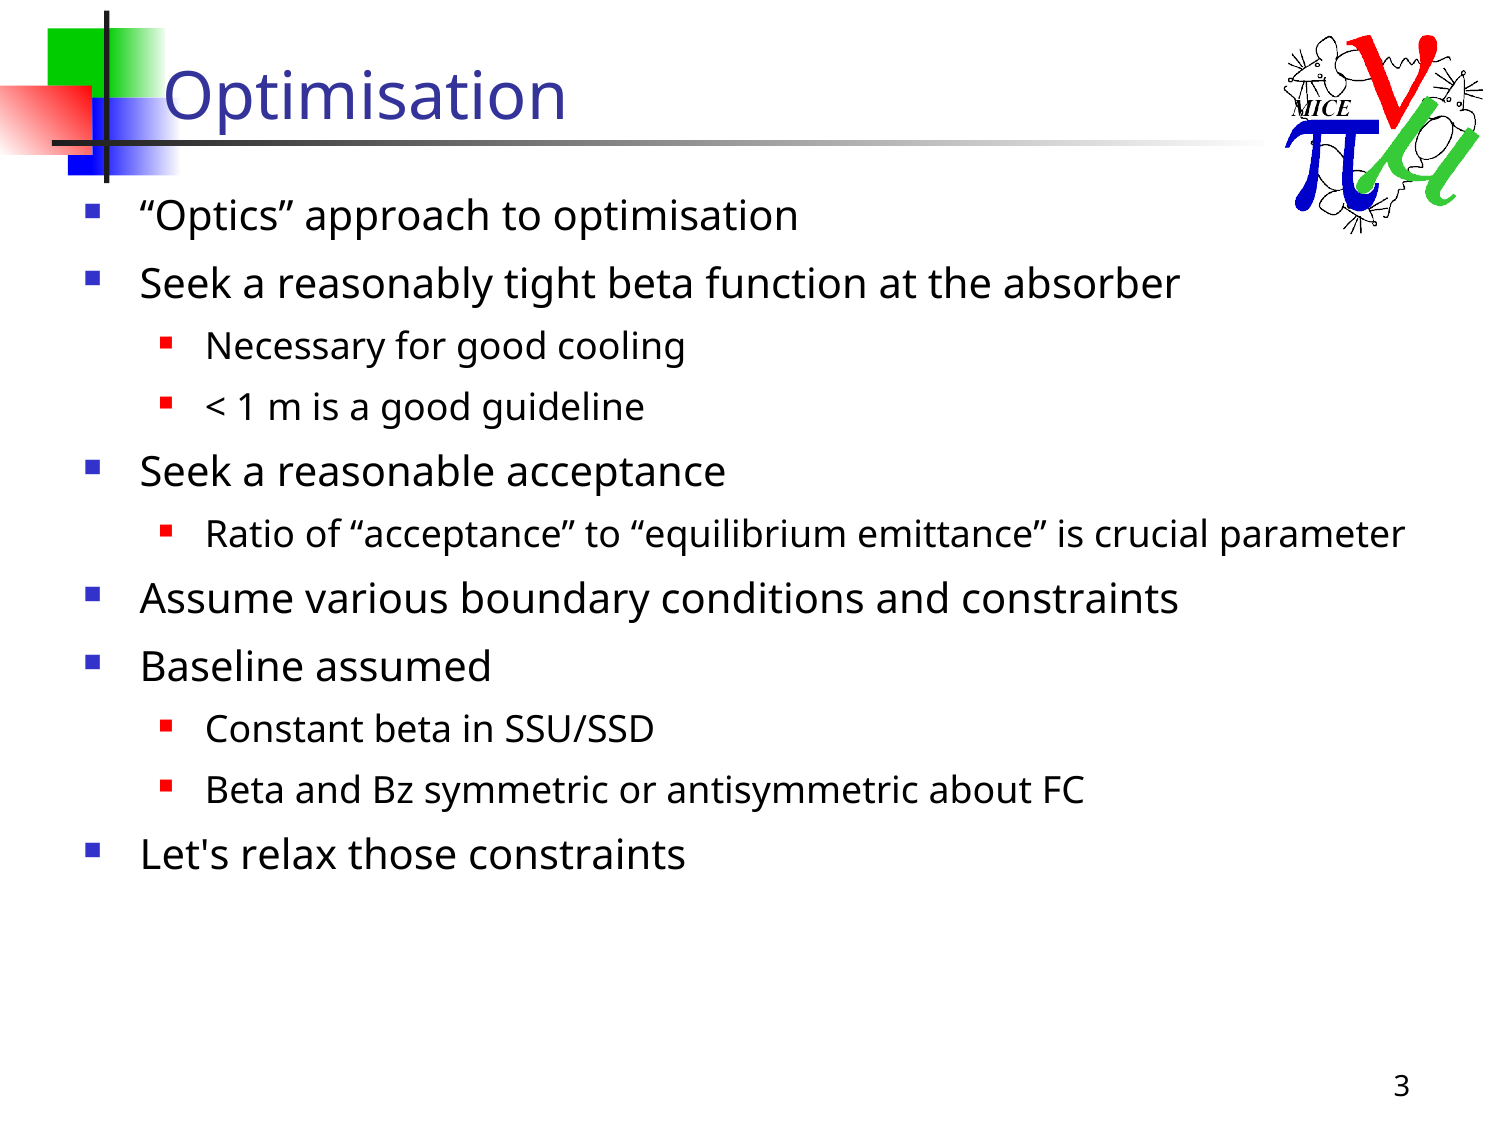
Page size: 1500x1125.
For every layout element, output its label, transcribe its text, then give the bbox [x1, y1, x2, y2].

picture [1441, 5, 1500, 251]
list “Optics” approach to optimisation Seek a reasonably tight beta function at the absorber Necessary for good cooling < 1 m is a good guideline Seek a reasonable acceptance Ratio of “acceptance” to “equilibrium emittance” is crucial parameter Assume various boundary conditions and constraints Baseline assumed Constant beta in SSU/SSD Beta and Bz symmetric or antisymmetric about FC Let's relax those constraints [83, 186, 1447, 843]
title Optimisation [162, 0, 1441, 186]
